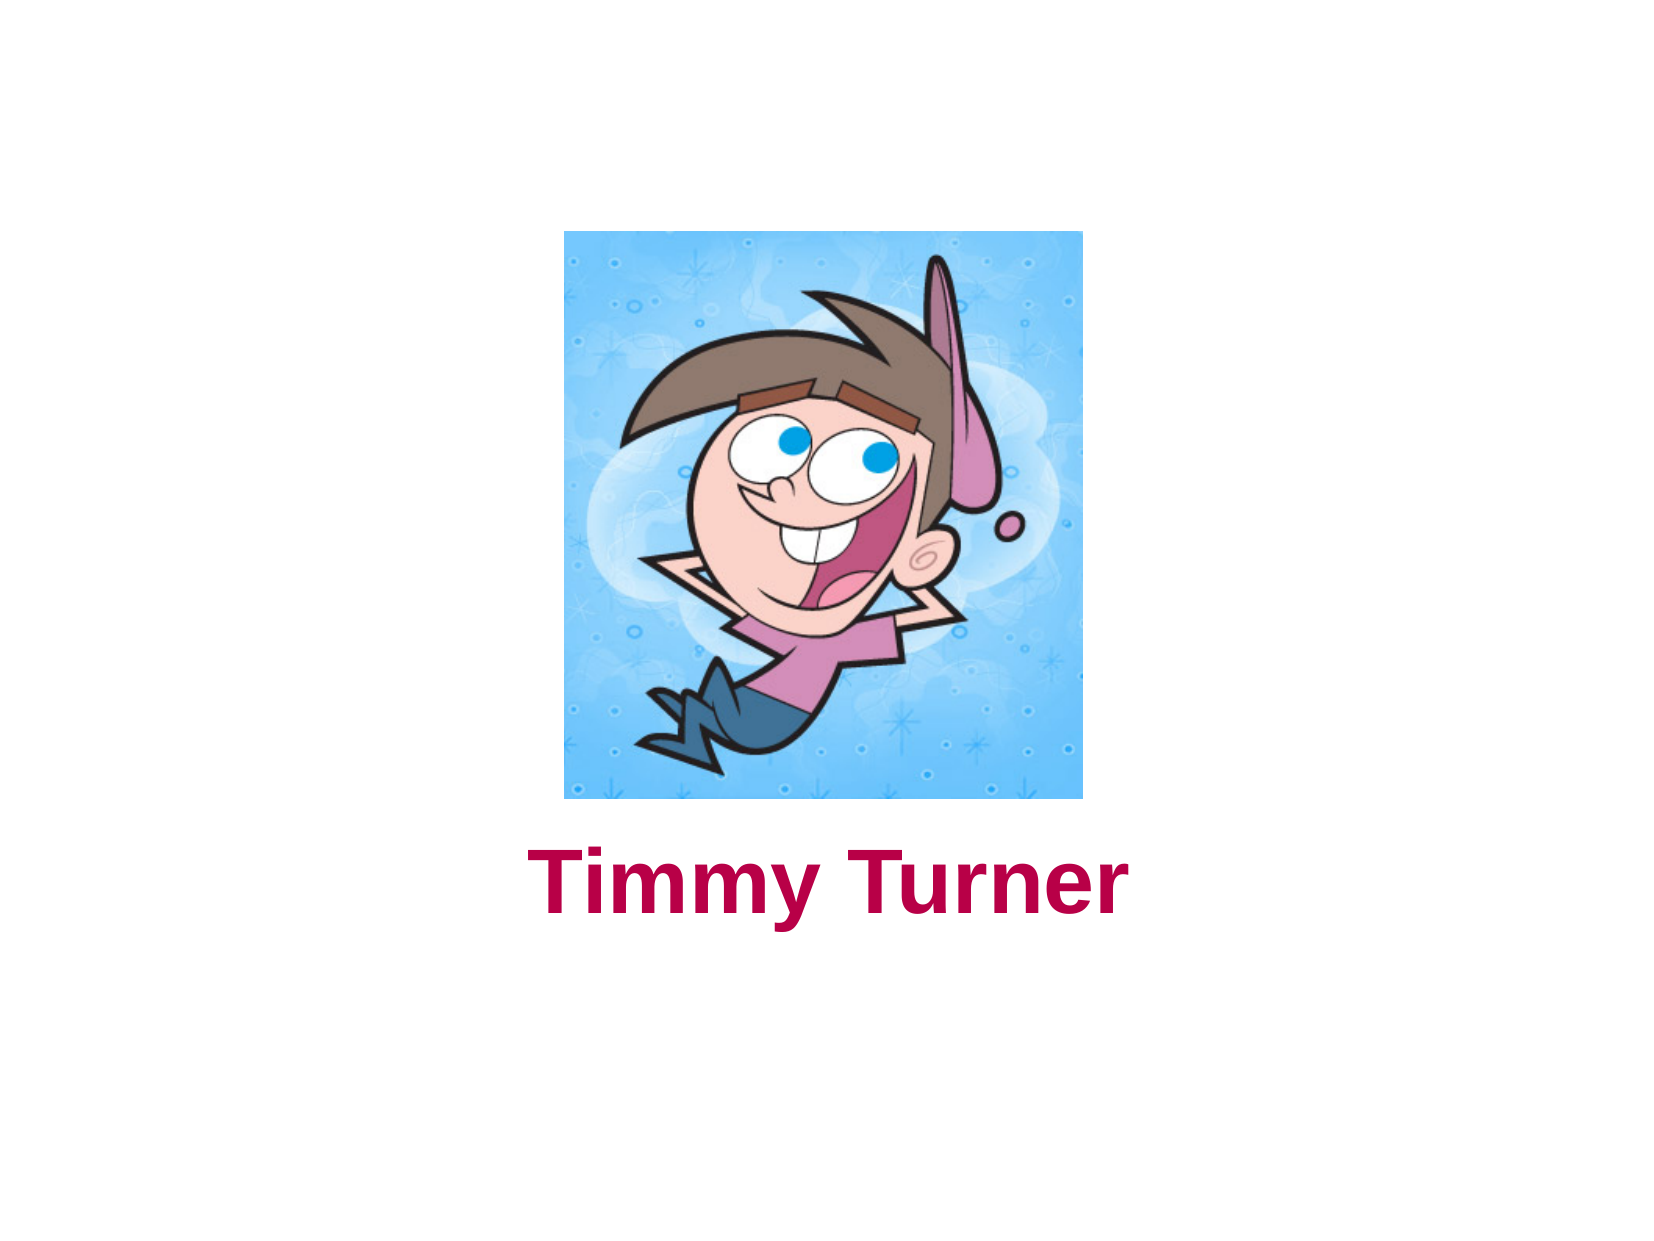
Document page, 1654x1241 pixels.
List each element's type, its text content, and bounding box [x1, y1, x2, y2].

picture [564, 231, 1083, 799]
text_box Timmy Turner [513, 823, 1146, 941]
